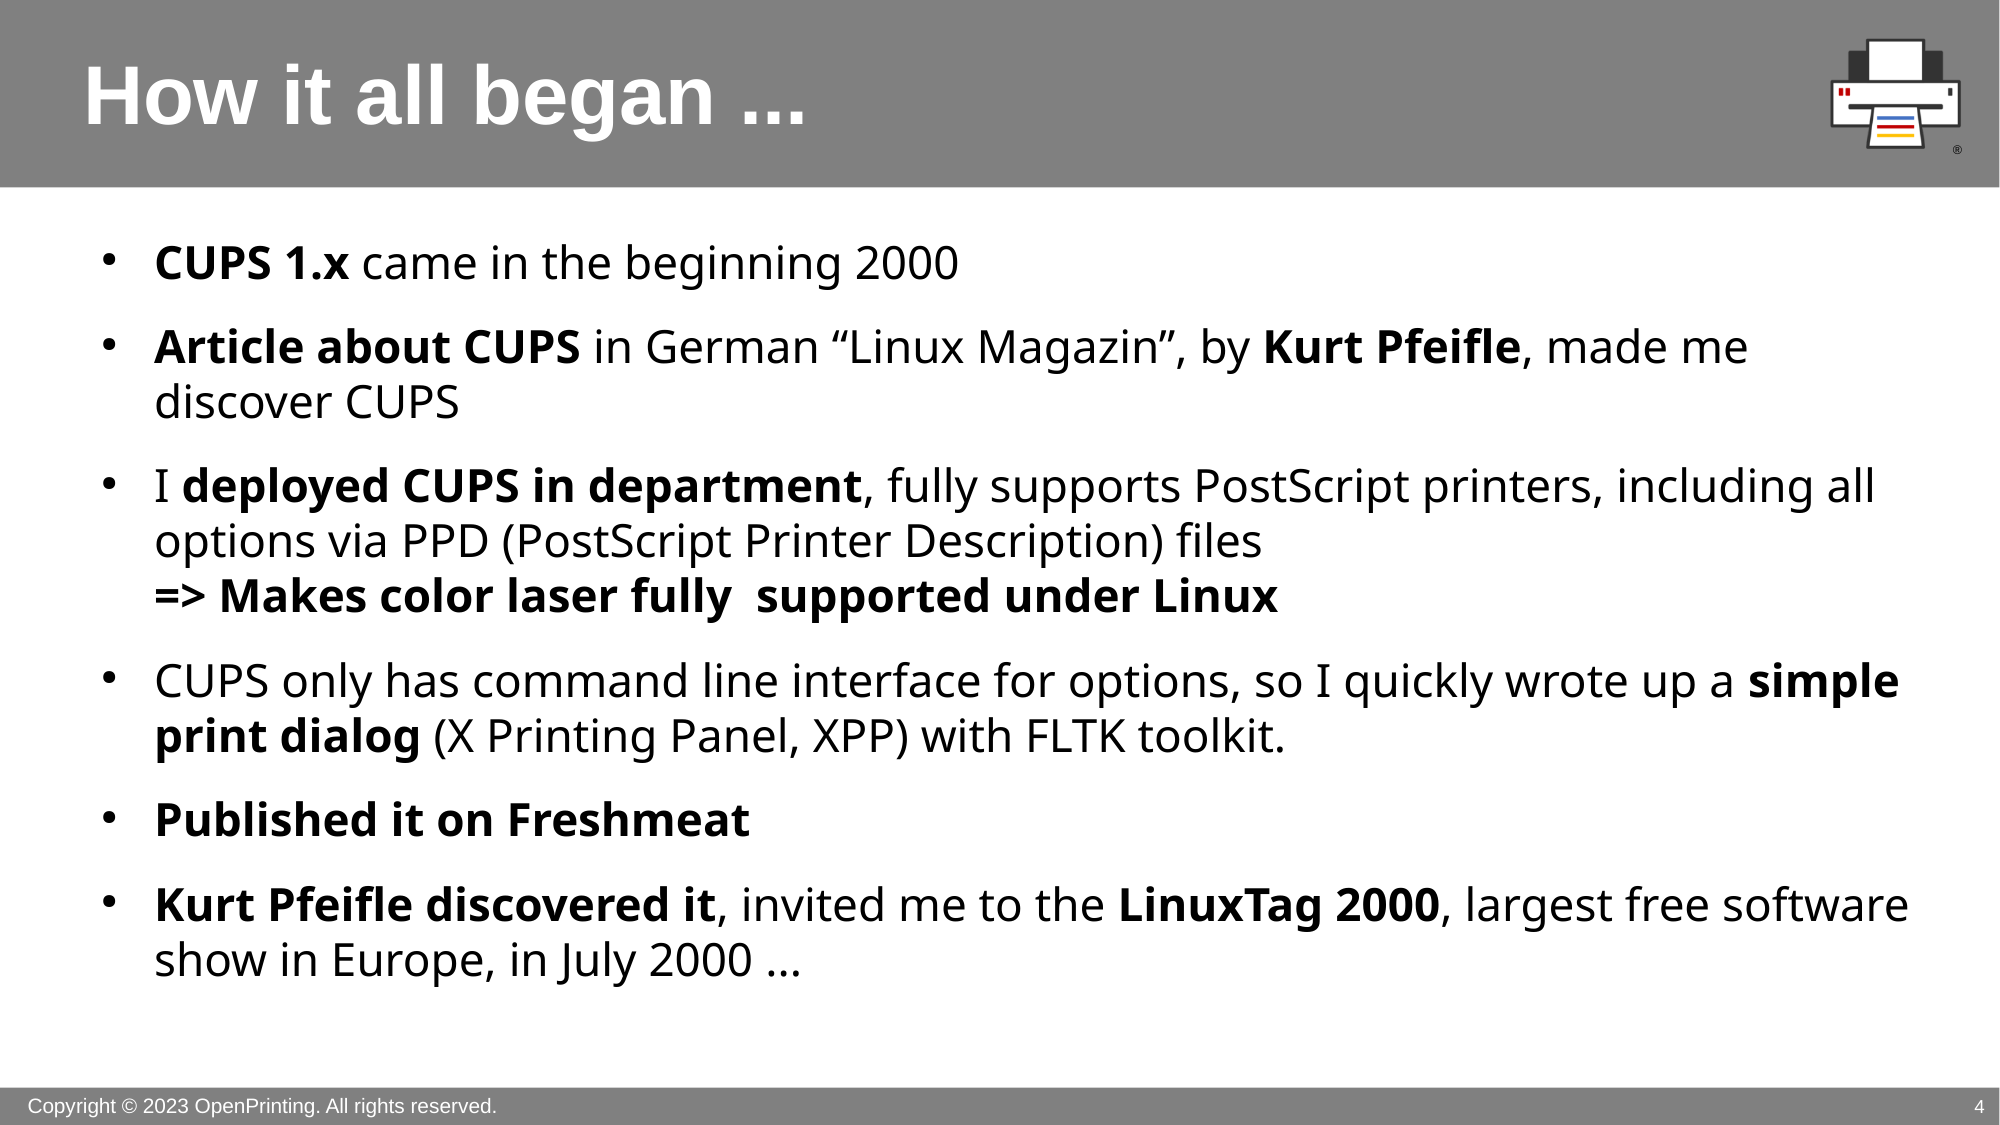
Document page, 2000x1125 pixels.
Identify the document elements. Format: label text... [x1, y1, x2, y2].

title How it all began ... [75, 7, 1786, 175]
picture [1825, 33, 1966, 154]
list CUPS 1.x came in the beginning 2000 Article about CUPS in German “Linux Magazin”, by Kurt Pfeifle, made me discover CUPS I deployed CUPS in department, fully supports PostScript printers, including all options via PPD (PostScript Printer Description) files => Makes color laser fully supported under Linux CUPS only has command line interface for options, so I quickly wrote up a simple print dialog (X Printing Panel, XPP) with FLTK toolkit. Published it on Freshmeat Kurt Pfeifle discovered it, invited me to the LinuxTag 2000, largest free software show in Europe, in July 2000 ... [75, 224, 1936, 1067]
